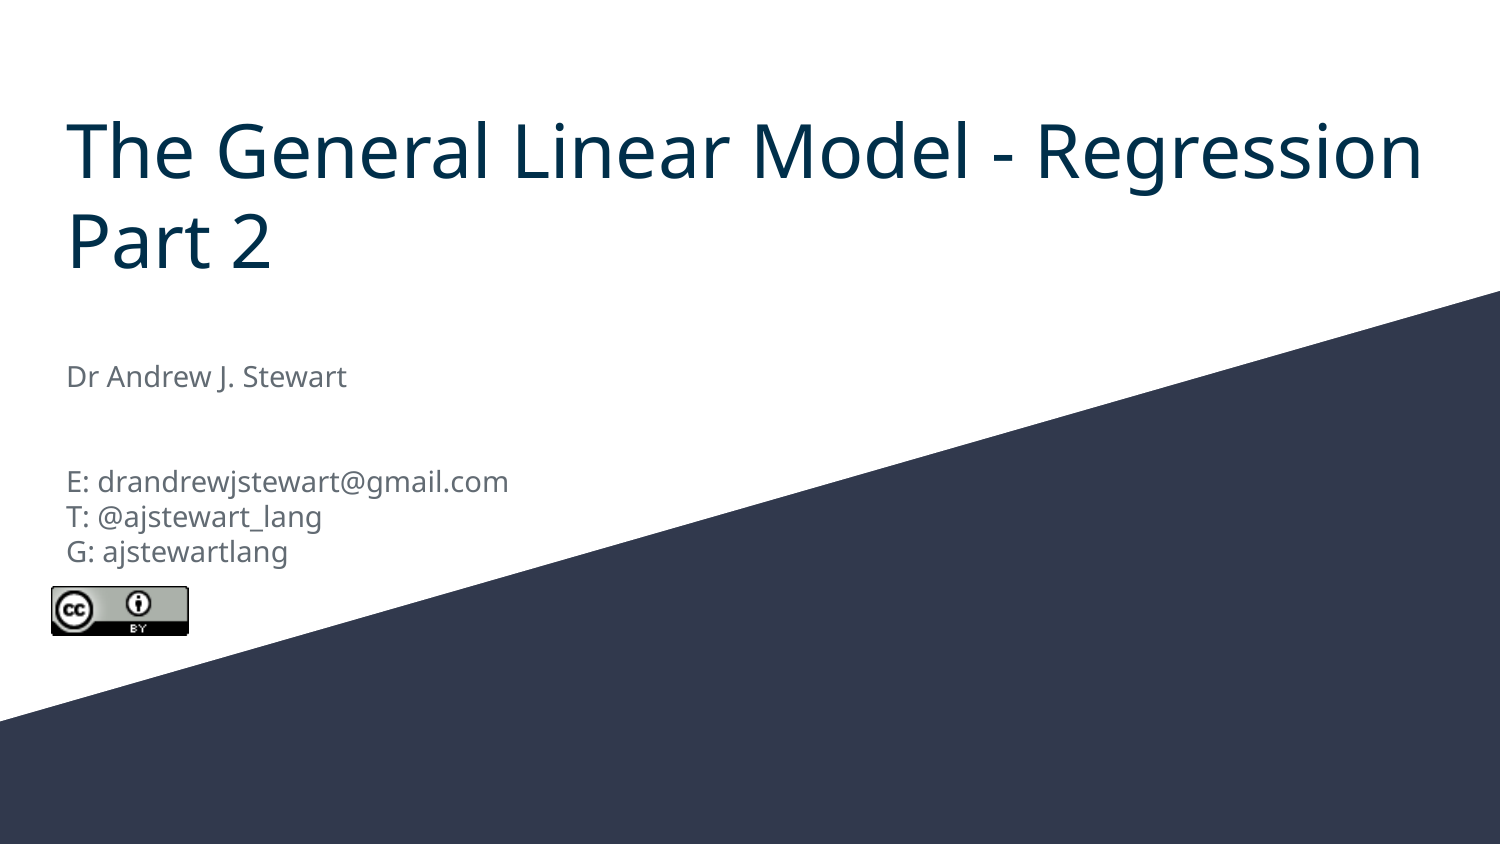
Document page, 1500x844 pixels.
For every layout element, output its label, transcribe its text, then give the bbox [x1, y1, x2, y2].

title The General Linear Model - Regression Part 2 [51, 88, 1449, 299]
subtitle Dr Andrew J. Stewart E: drandrewjstewart@gmail.com T: @ajstewart_lang G: ajstewartlang [51, 308, 748, 430]
picture [51, 586, 189, 636]
